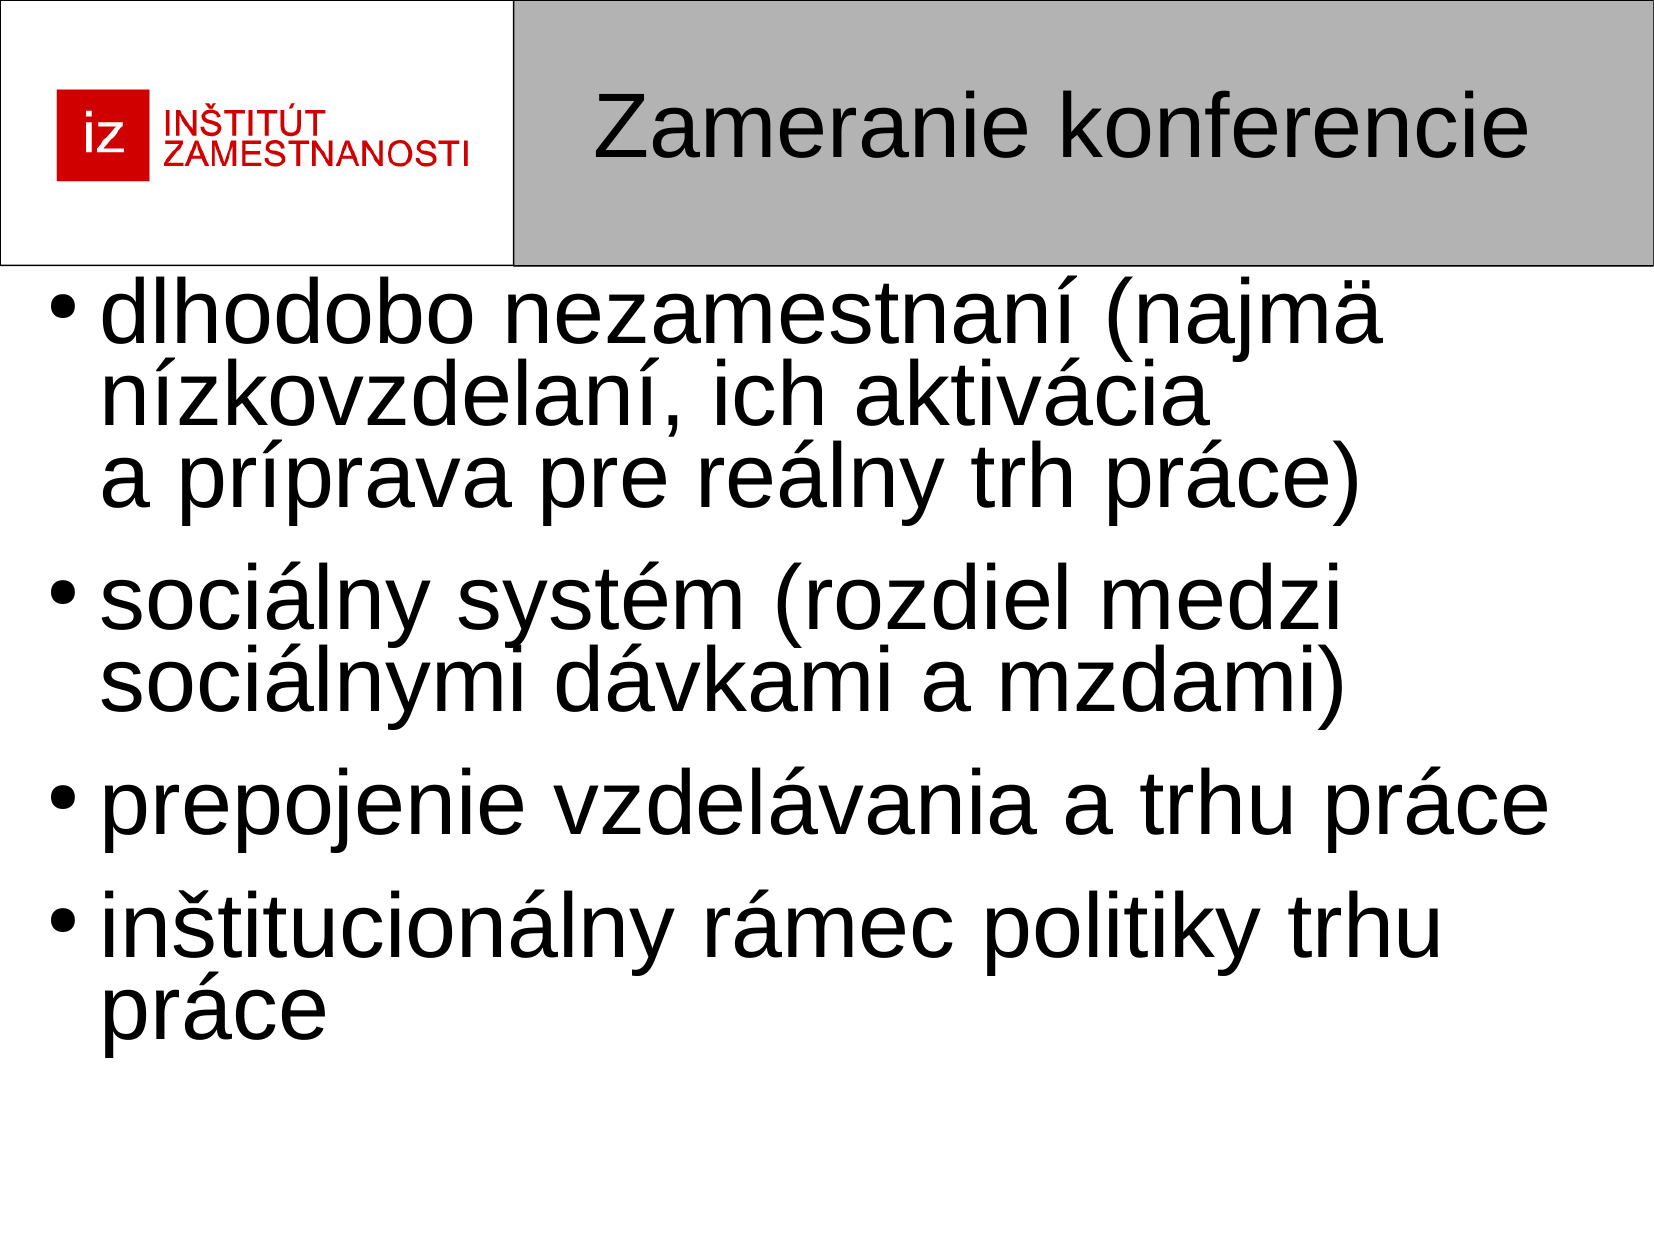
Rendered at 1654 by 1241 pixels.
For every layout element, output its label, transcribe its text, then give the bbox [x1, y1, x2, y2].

list dlhodobo nezamestnaní (najmä nízkovzdelaní, ich aktivácia a príprava pre reálny trh práce) sociálny systém (rozdiel medzi sociálnymi dávkami a mzdami) prepojenie vzdelávania a trhu práce inštitucionálny rámec politiky trhu práce [29, 277, 1625, 1077]
title Zameranie konferencie [561, 29, 1565, 237]
picture [5, 8, 512, 257]
